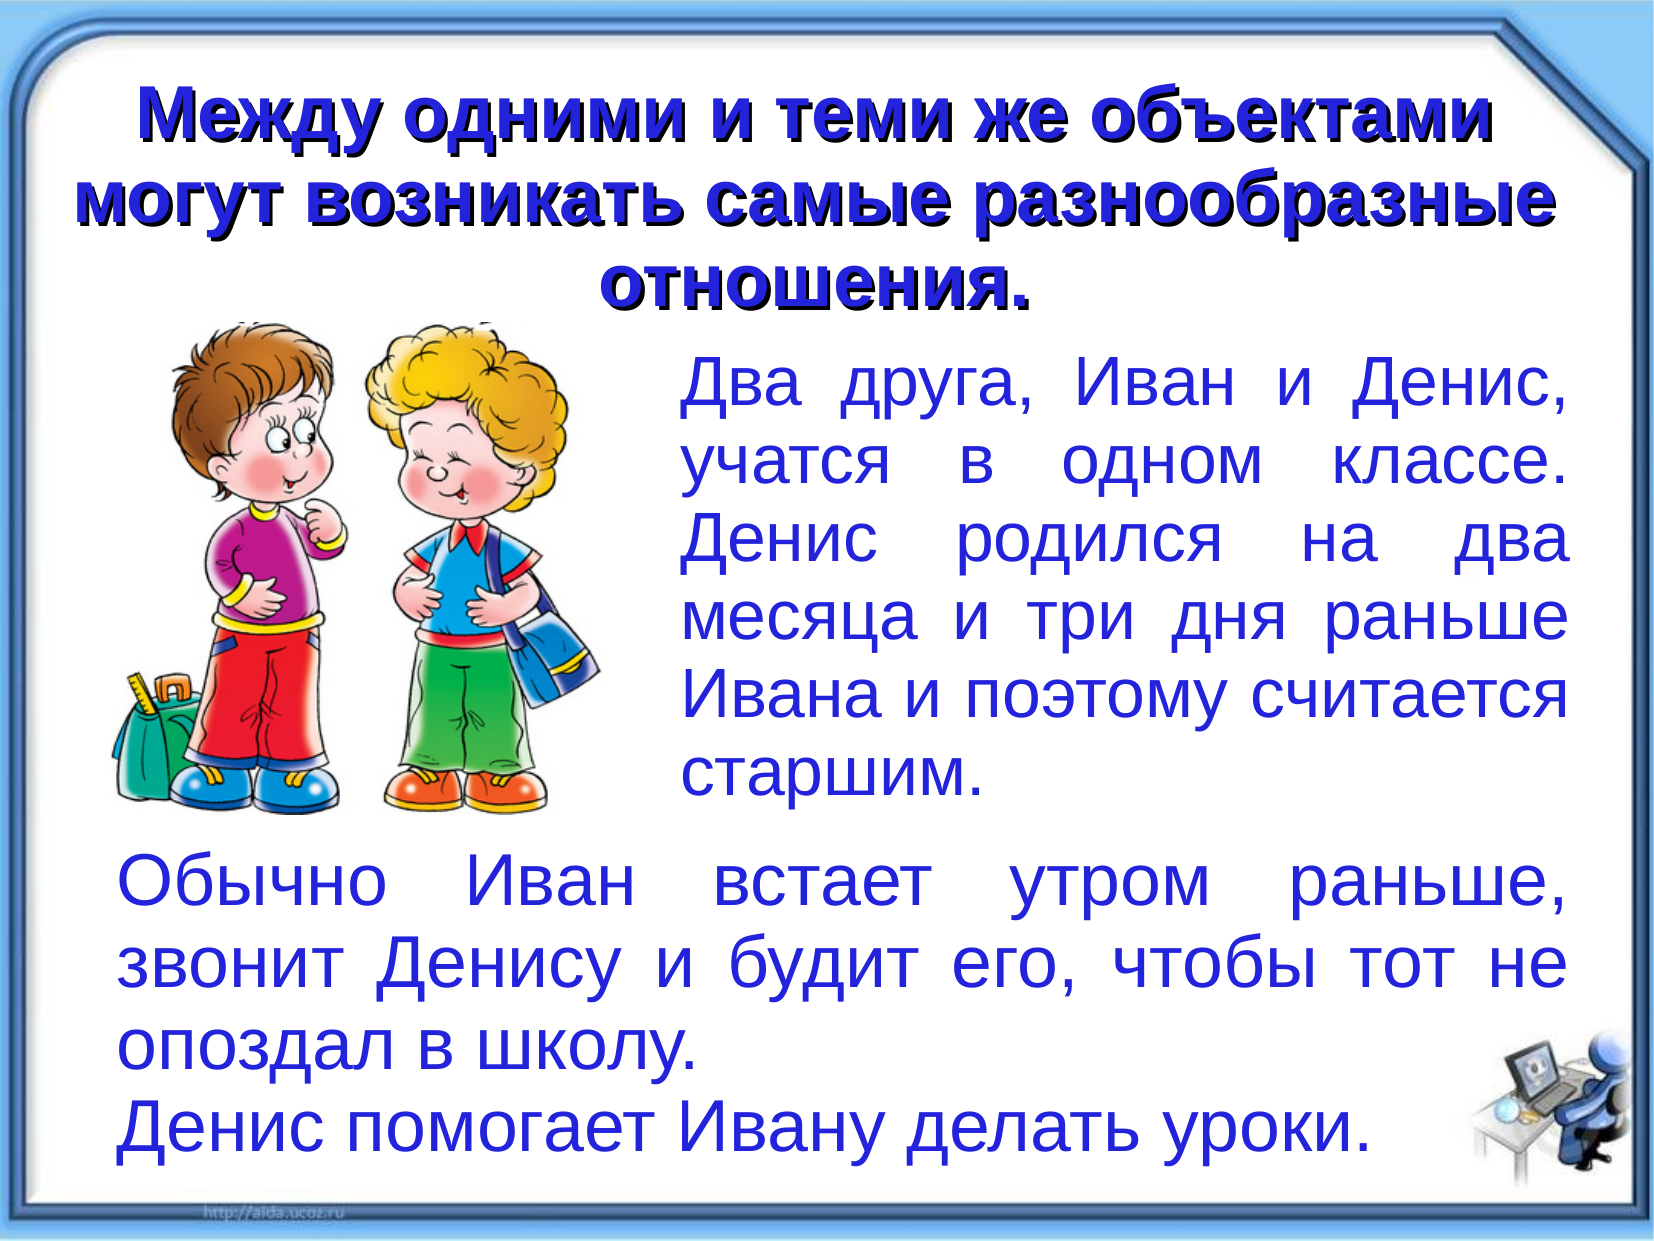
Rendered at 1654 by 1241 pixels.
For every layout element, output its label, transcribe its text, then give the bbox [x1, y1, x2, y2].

title Между одними и теми же объектами могут возникать самые разнообразные отношения. [70, 70, 1559, 323]
text_box Обычно Иван встает утром раньше, звонит Денису и будит его, чтобы тот не опоздал в школу. Денис помогает Ивану делать уроки. [47, 838, 1571, 1170]
list Два друга, Иван и Денис, учатся в одном классе. Денис родился на два месяца и три дня раньше Ивана и поэтому считается старшим. [614, 342, 1571, 815]
picture [0, 0, 1654, 1241]
